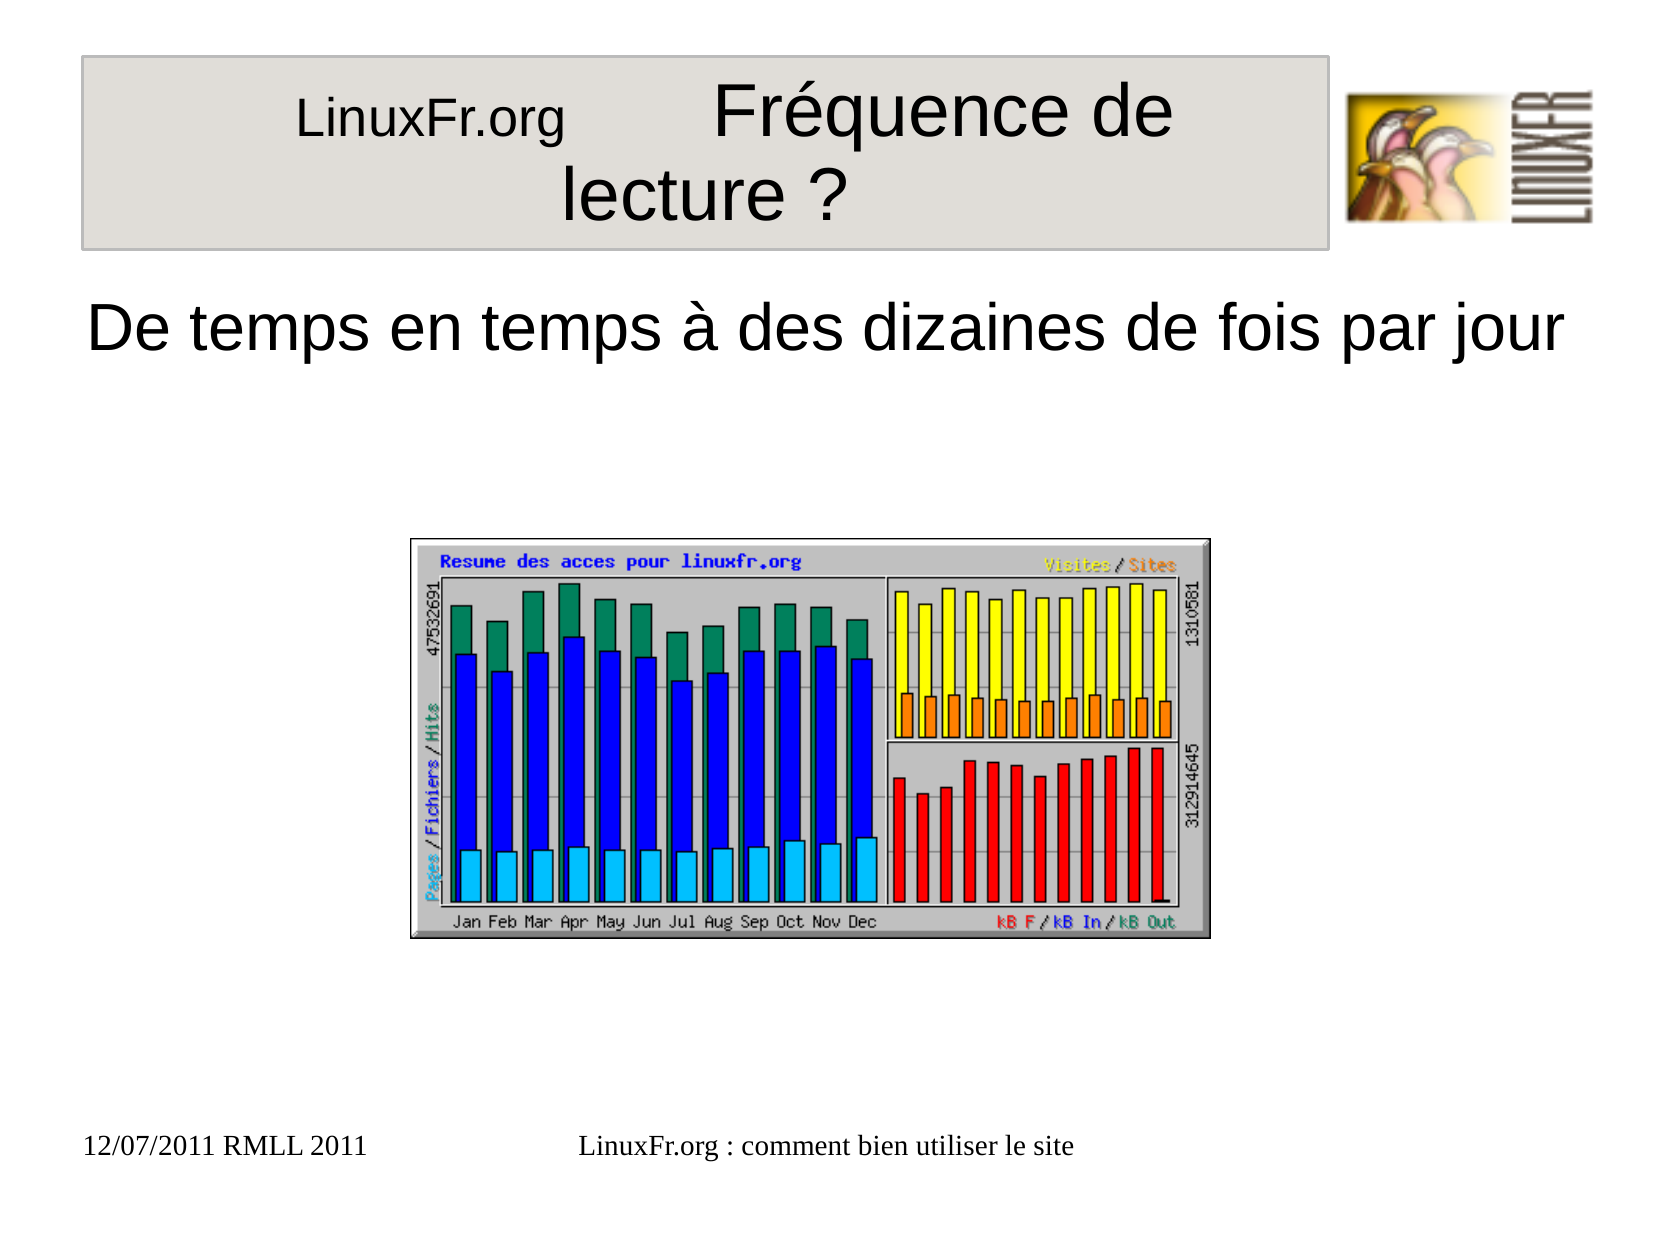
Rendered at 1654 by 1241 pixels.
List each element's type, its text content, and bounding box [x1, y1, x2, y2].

title LinuxFr.org Fréquence de lecture ? [82, 56, 1329, 250]
subtitle De temps en temps à des dizaines de fois par jour [82, 290, 1571, 1094]
picture [410, 538, 1211, 939]
picture [1341, 88, 1601, 229]
